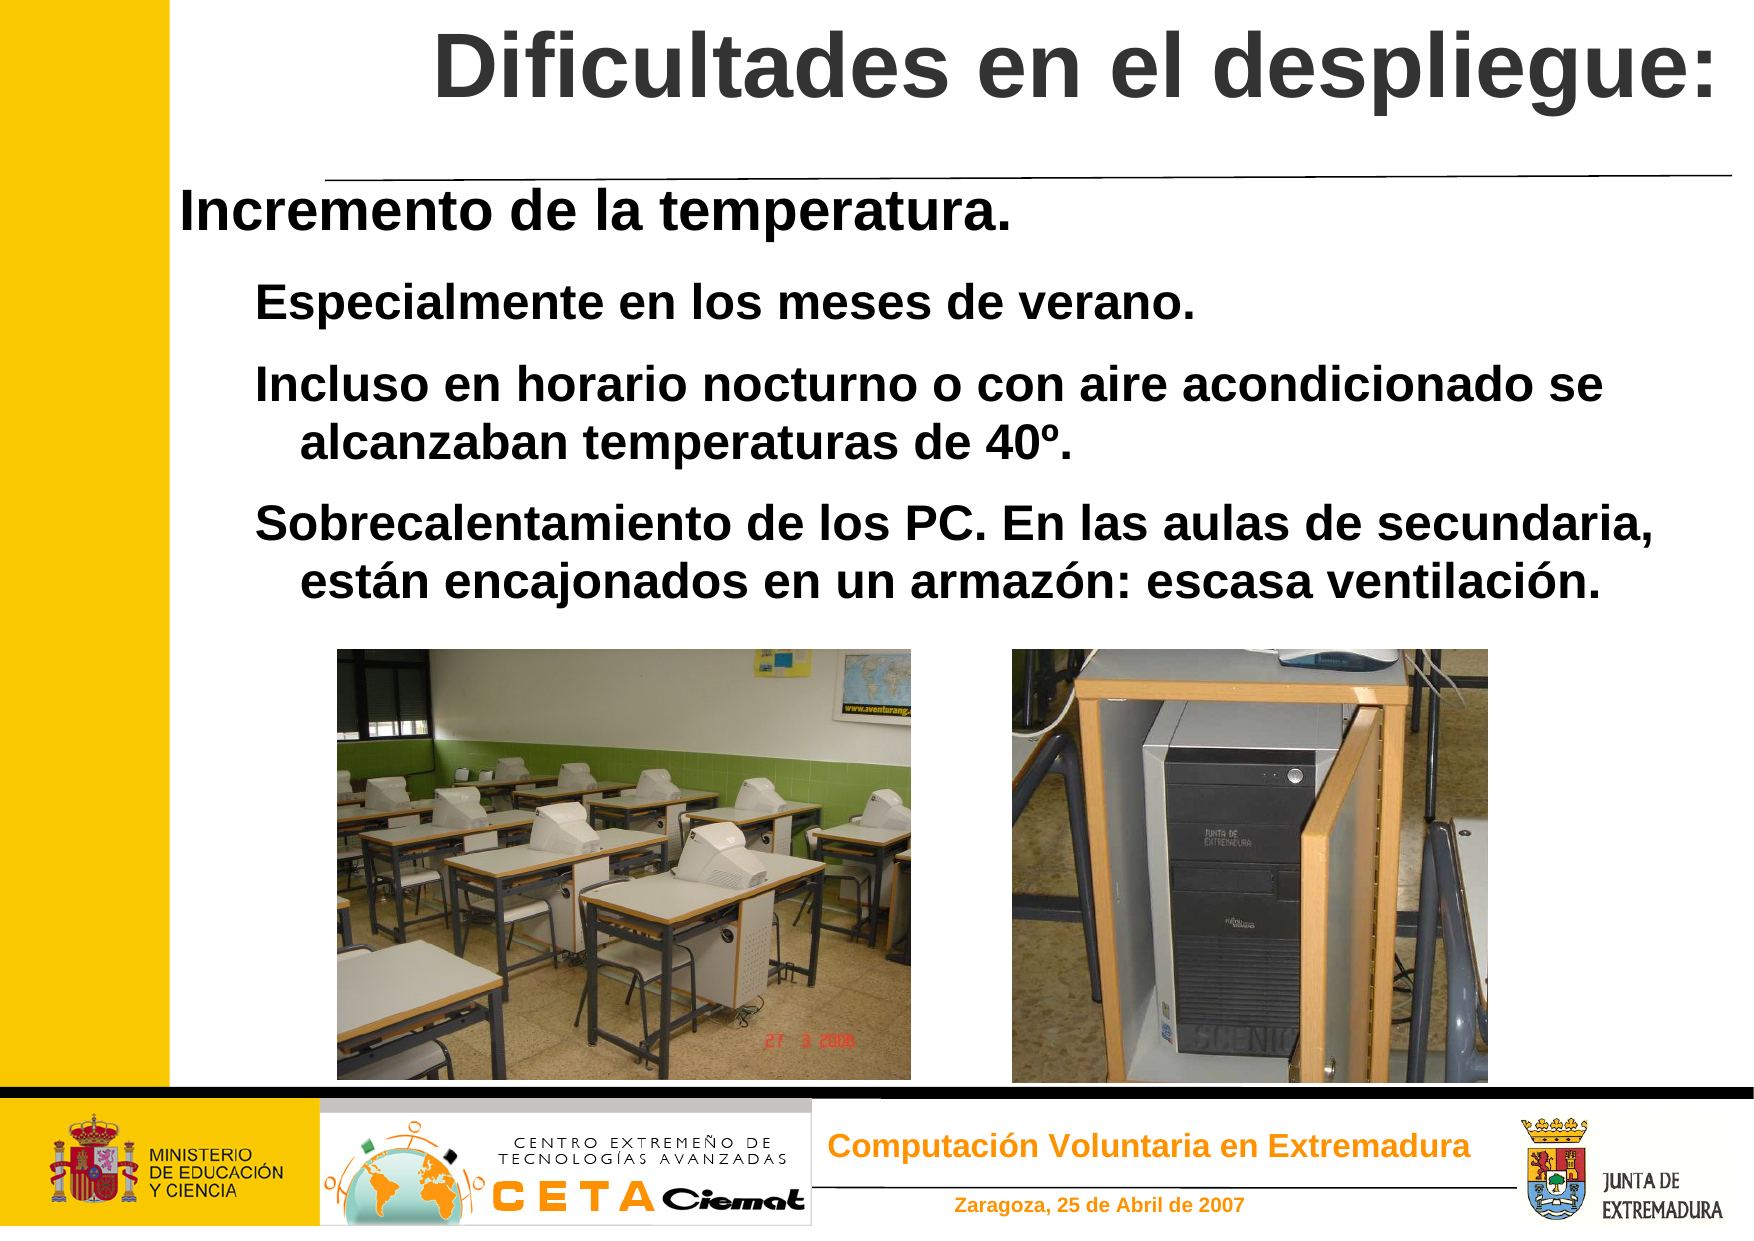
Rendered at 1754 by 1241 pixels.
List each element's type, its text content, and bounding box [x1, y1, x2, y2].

list Incremento de la temperatura. Especialmente en los meses de verano. Incluso en horario nocturno o con aire acondicionado se alcanzaban temperaturas de 40º. Sobrecalentamiento de los PC. En las aulas de secundaria, están encajonados en un armazón: escasa ventilación. [162, 174, 1721, 660]
title Dificultades en el despliegue: [146, 6, 1722, 121]
picture [1012, 649, 1488, 1083]
picture [337, 649, 911, 1080]
picture [0, 1098, 812, 1226]
picture [1517, 1109, 1732, 1227]
